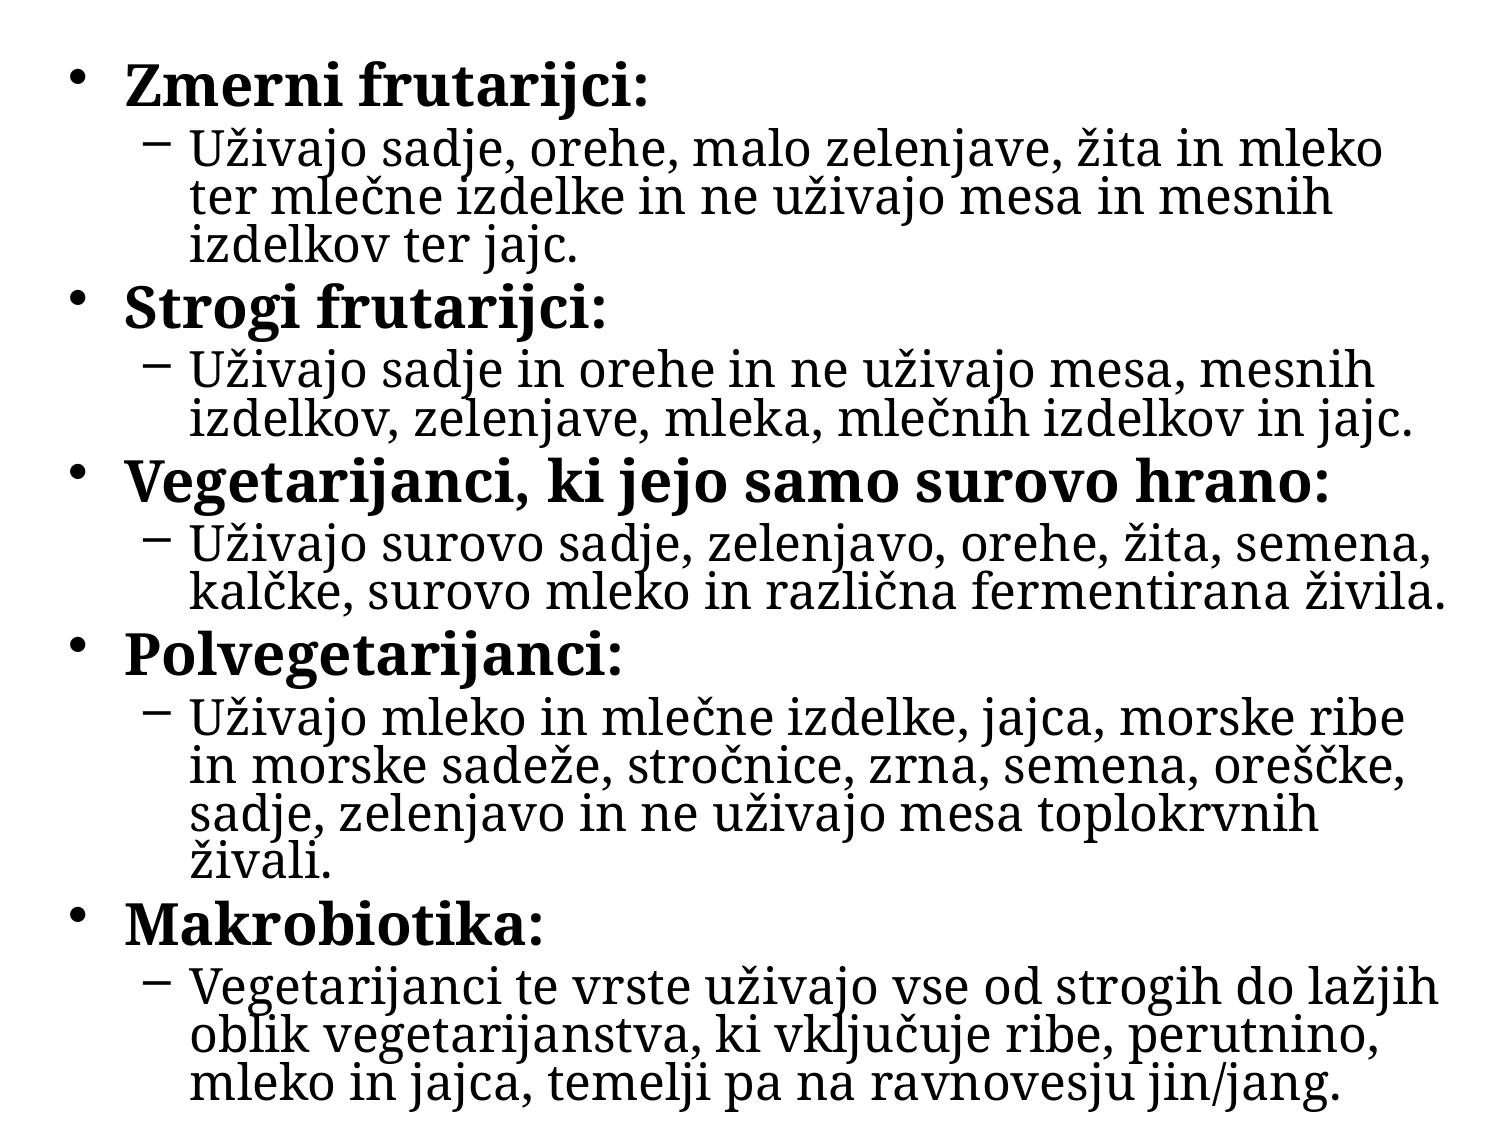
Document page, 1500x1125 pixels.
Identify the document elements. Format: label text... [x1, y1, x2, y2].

list Zmerni frutarijci: Uživajo sadje, orehe, malo zelenjave, žita in mleko ter mlečne izdelke in ne uživajo mesa in mesnih izdelkov ter jajc. Strogi frutarijci: Uživajo sadje in orehe in ne uživajo mesa, mesnih izdelkov, zelenjave, mleka, mlečnih izdelkov in jajc. Vegetarijanci, ki jejo samo surovo hrano: Uživajo surovo sadje, zelenjavo, orehe, žita, semena, kalčke, surovo mleko in različna fermentirana živila. Polvegetarijanci: Uživajo mleko in mlečne izdelke, jajca, morske ribe in morske sadeže, stročnice, zrna, semena, oreščke, sadje, zelenjavo in ne uživajo mesa toplokrvnih živali. Makrobiotika: Vegetarijanci te vrste uživajo vse od strogih do lažjih oblik vegetarijanstva, ki vključuje ribe, perutnino, mleko in jajca, temelji pa na ravnovesju jin/jang. [53, 54, 1471, 1095]
